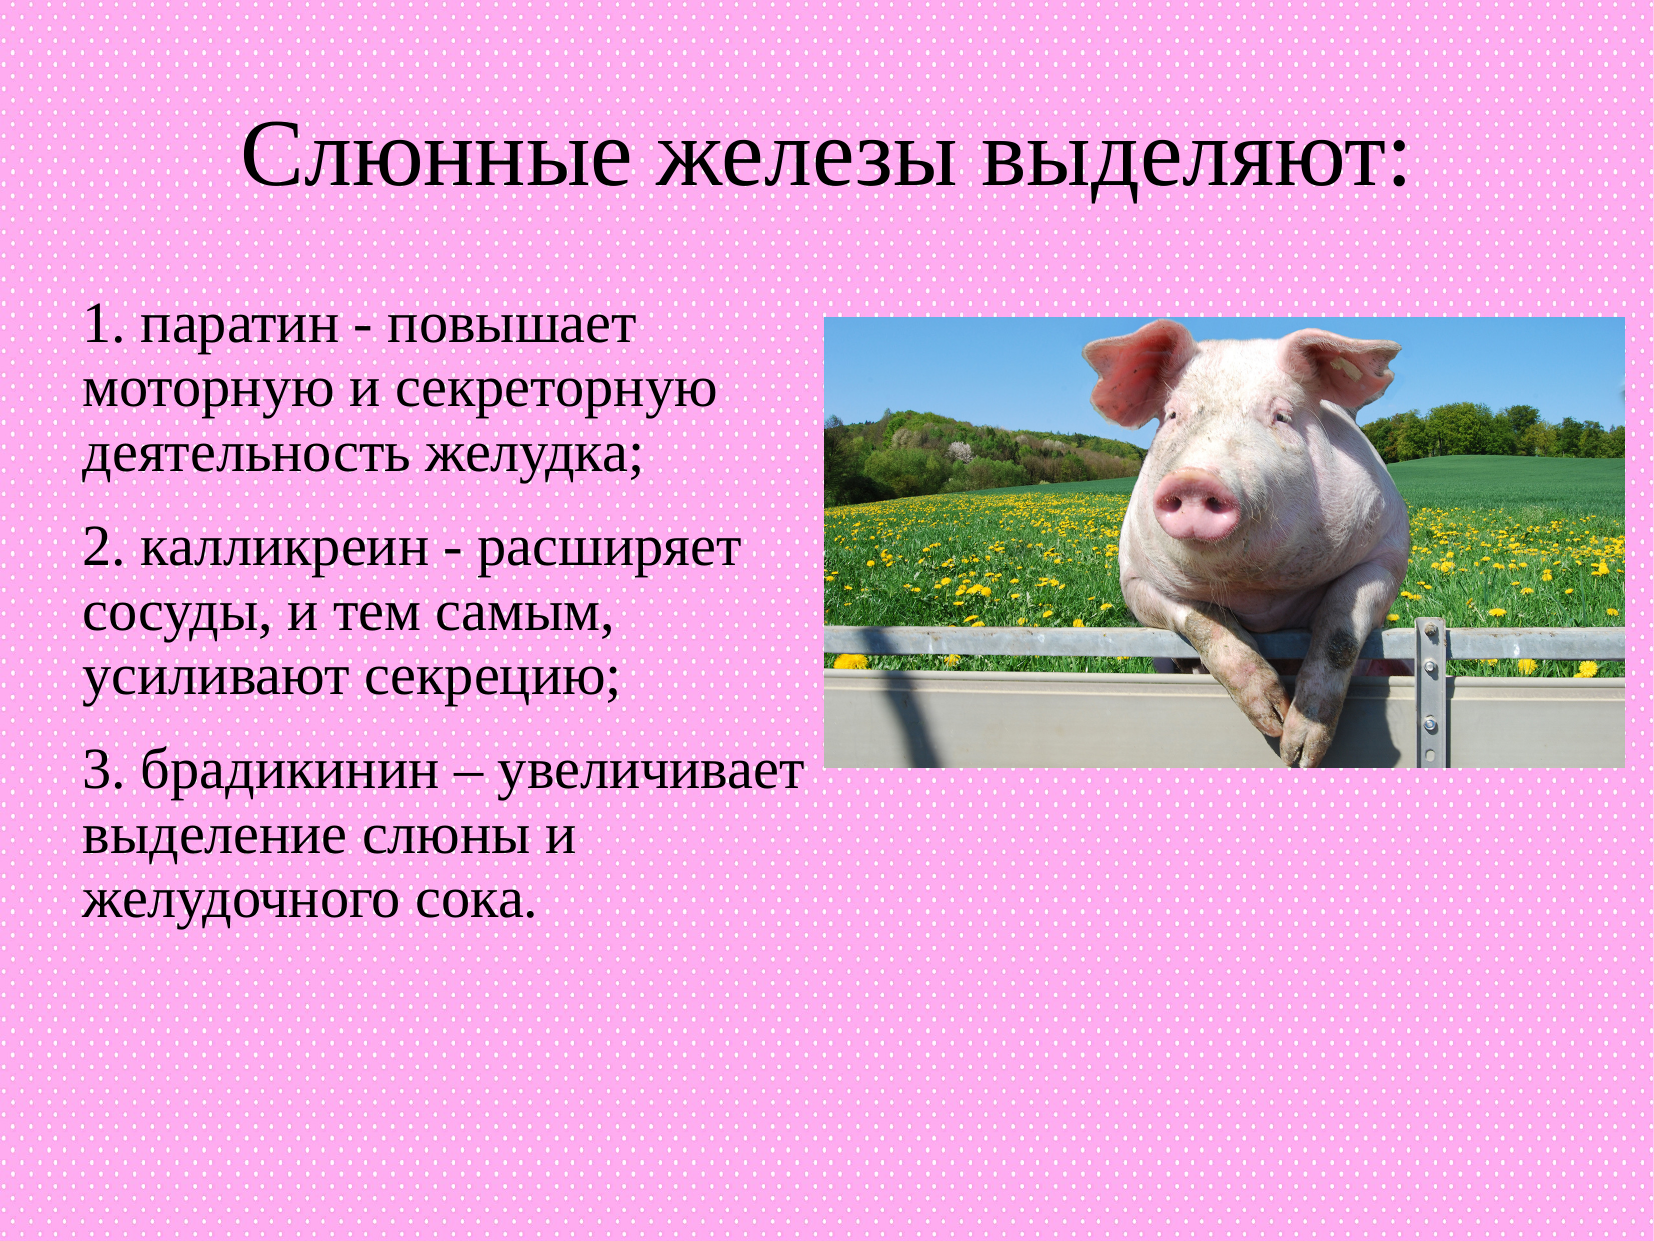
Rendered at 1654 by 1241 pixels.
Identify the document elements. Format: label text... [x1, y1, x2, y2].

picture [0, 0, 1654, 1241]
title Cлюнные железы выделяют: [82, 49, 1571, 257]
list 1. паратин - повышает моторную и секреторную деятельность желудка; 2. калликреин - расширяет сосуды, и тем самым, усиливают секрецию; 3. брадикинин – увеличивает выделение слюны и желудочного сока. [82, 290, 809, 1109]
